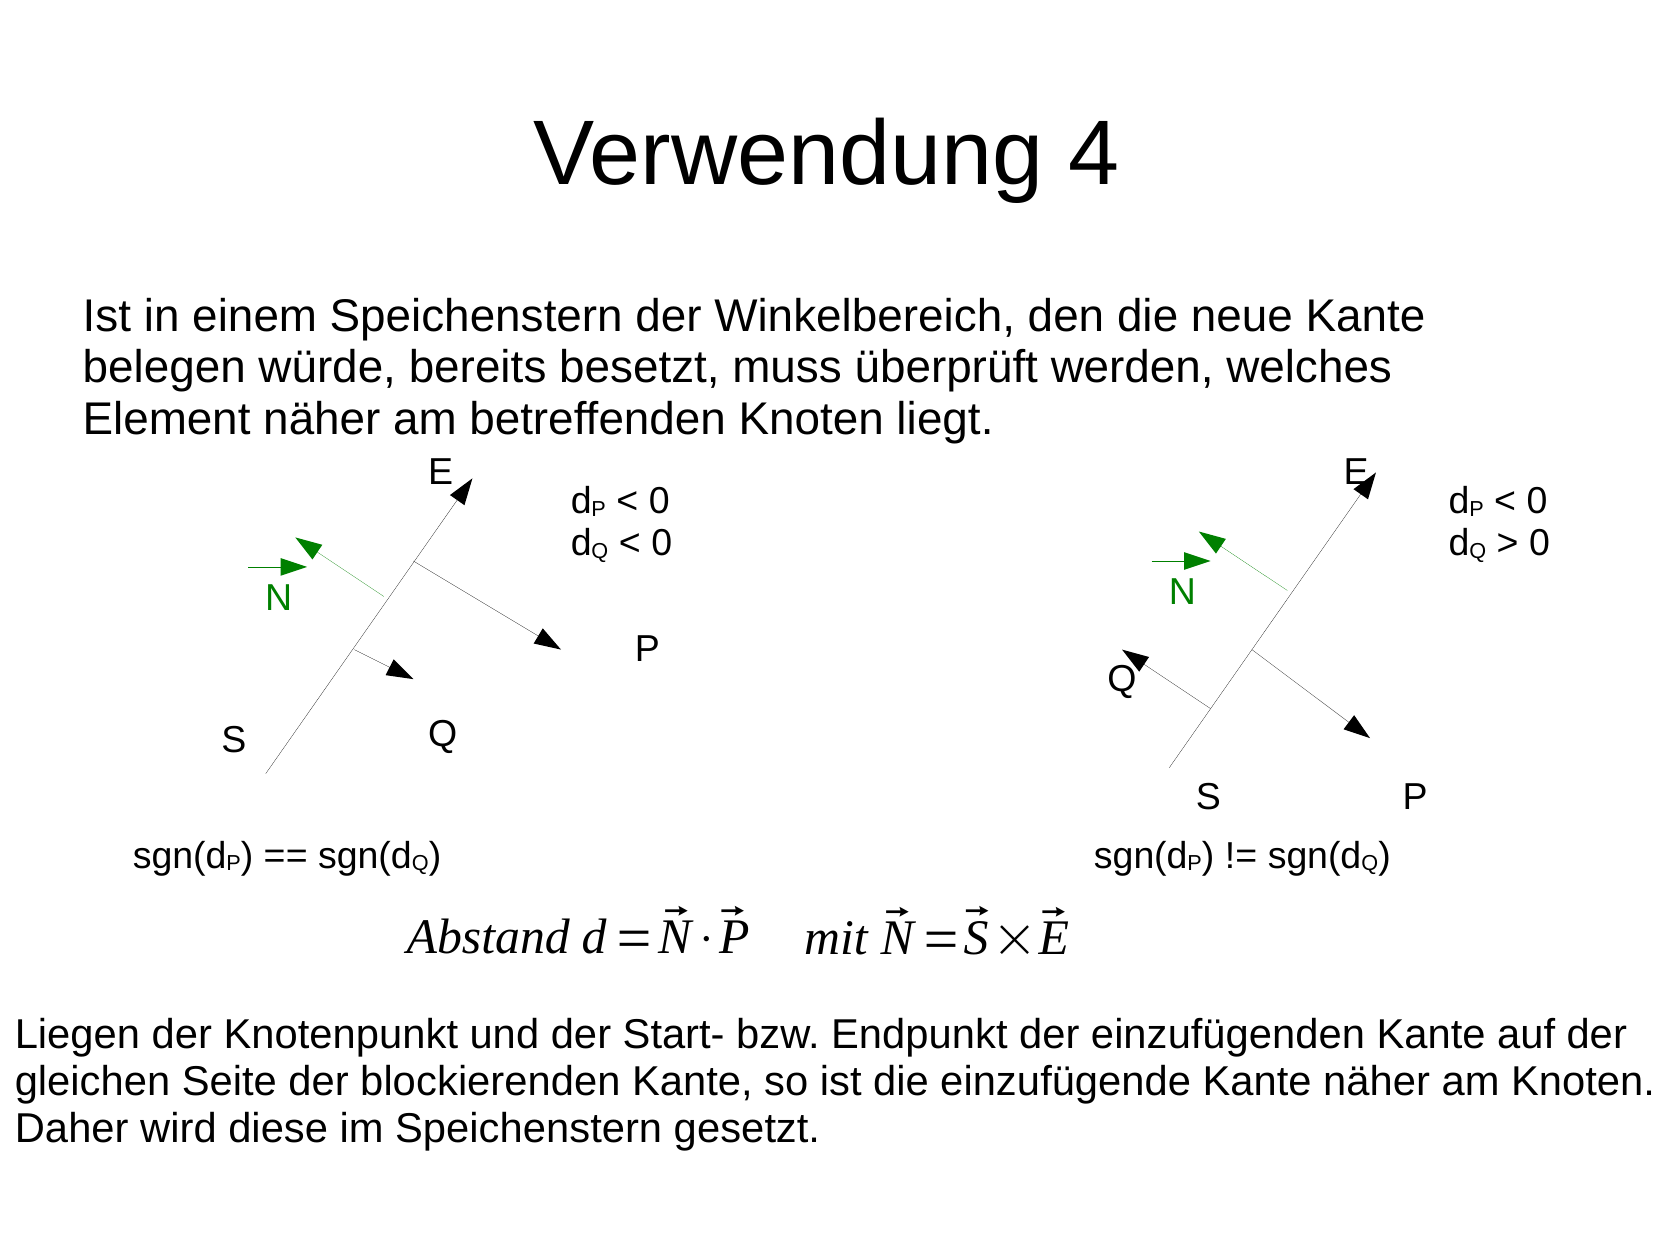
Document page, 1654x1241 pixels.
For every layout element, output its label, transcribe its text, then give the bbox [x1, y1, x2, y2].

text_box S [1181, 767, 1236, 826]
text_box S [206, 710, 260, 768]
text_box dP < 0 dQ < 0 [556, 472, 688, 596]
text_box E [1328, 442, 1384, 500]
text_box Liegen der Knotenpunkt und der Start- bzw. Endpunkt der einzufügenden Kante auf der gleichen Seite der blockierenden Kante, so ist die einzufügende Kante näher am Knoten. Daher wird diese im Speichenstern gesetzt. [0, 1003, 1654, 1182]
text_box Q [1092, 649, 1152, 707]
text_box P [1387, 767, 1443, 825]
text_box dP < 0 dQ > 0 [1433, 472, 1565, 596]
title Verwendung 4 [82, 56, 1571, 250]
text_box N [1153, 563, 1211, 621]
chart [395, 903, 755, 965]
text_box N [250, 569, 308, 626]
text_box E [413, 442, 469, 500]
chart [796, 903, 1075, 966]
text_box sgn(dP) == sgn(dQ) [118, 826, 457, 896]
list Ist in einem Speichenstern der Winkelbereich, den die neue Kante belegen würde, bereits besetzt, muss überprüft werden, welches Element näher am betreffenden Knoten liegt. [82, 290, 1571, 1003]
text_box P [620, 620, 675, 677]
text_box sgn(dP) != sgn(dQ) [1079, 826, 1406, 896]
text_box Q [413, 705, 473, 763]
